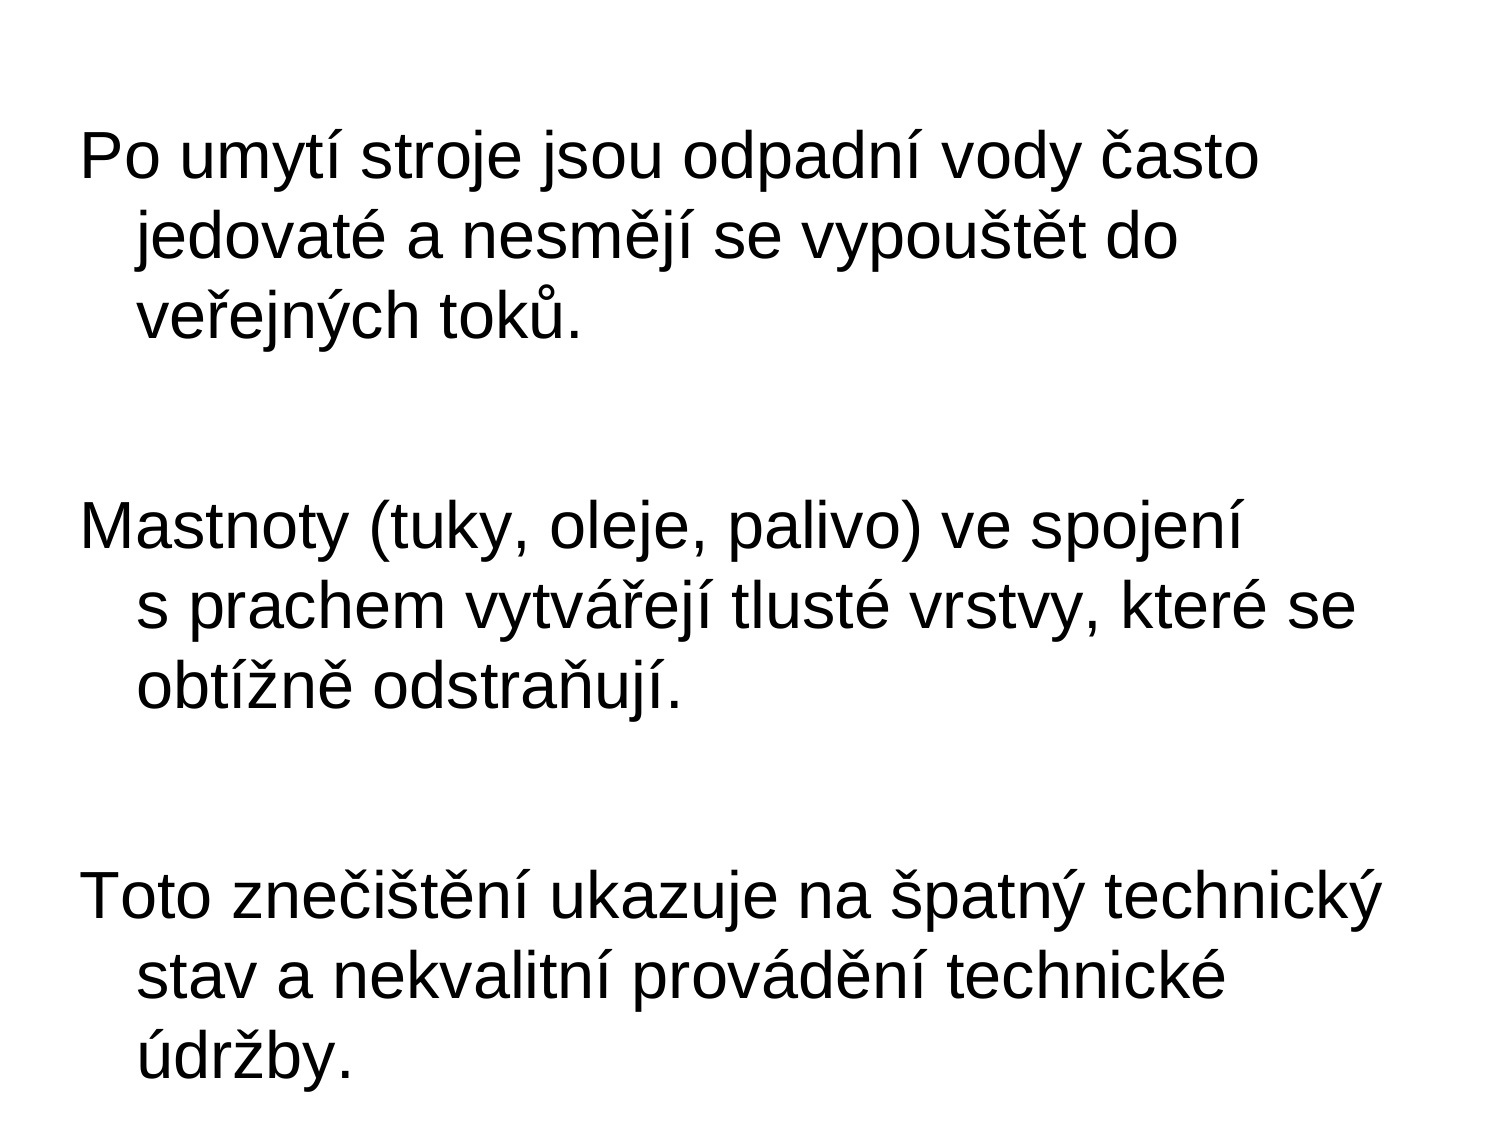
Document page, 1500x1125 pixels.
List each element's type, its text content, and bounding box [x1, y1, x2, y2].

list Po umytí stroje jsou odpadní vody často jedovaté a nesmějí se vypouštět do veřejných toků. Mastnoty (tuky, oleje, palivo) ve spojení s prachem vytvářejí tlusté vrstvy, které se obtížně odstraňují. Toto znečištění ukazuje na špatný technický stav a nekvalitní provádění technické údržby. [64, 0, 1415, 1125]
